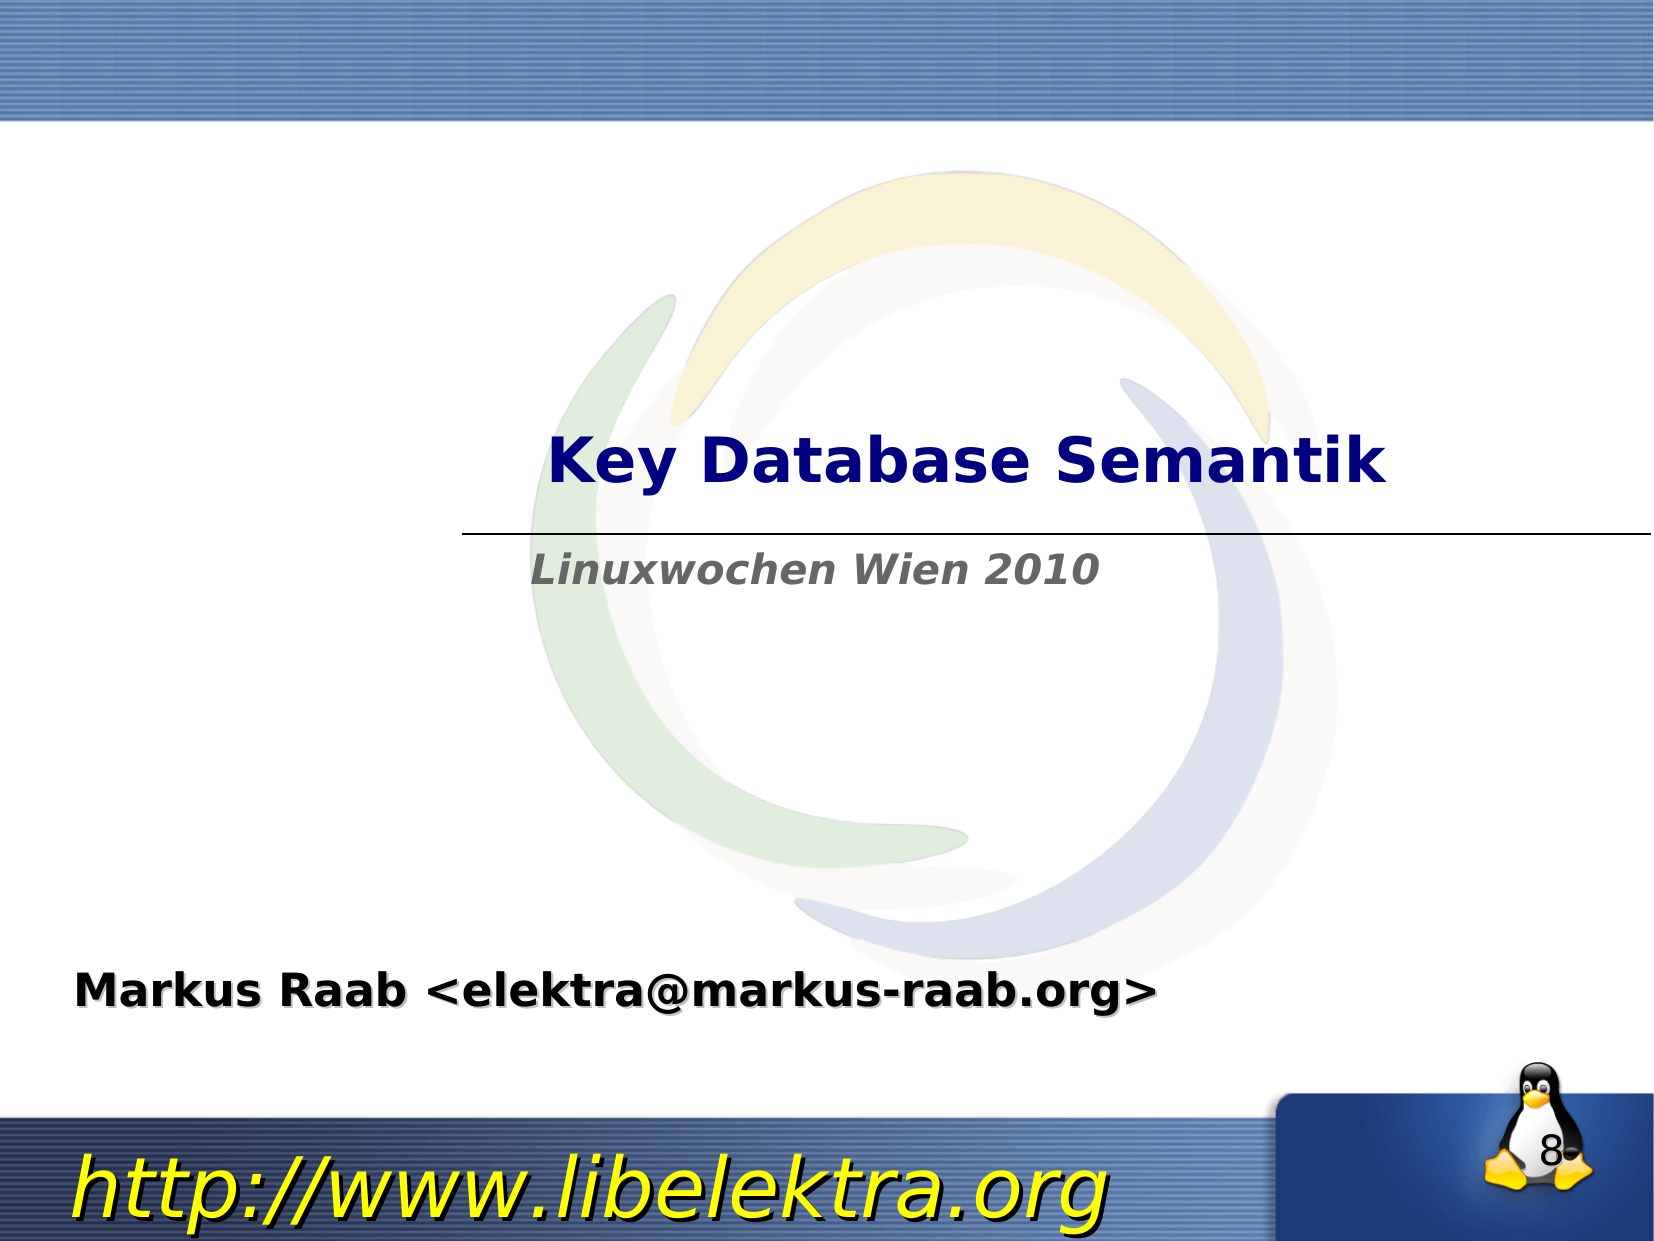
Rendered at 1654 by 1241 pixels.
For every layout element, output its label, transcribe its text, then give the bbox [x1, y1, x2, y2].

picture [0, 0, 1654, 533]
text_box Key Database Semantik [531, 413, 1434, 511]
text_box <Nummer> [1312, 1122, 1565, 1178]
picture [481, 535, 1374, 953]
picture [0, 1061, 1654, 1241]
text_box Markus Raab <elektra@markus-raab.org> [58, 953, 1481, 1030]
text_box Linuxwochen Wien 2010 [515, 538, 1448, 685]
